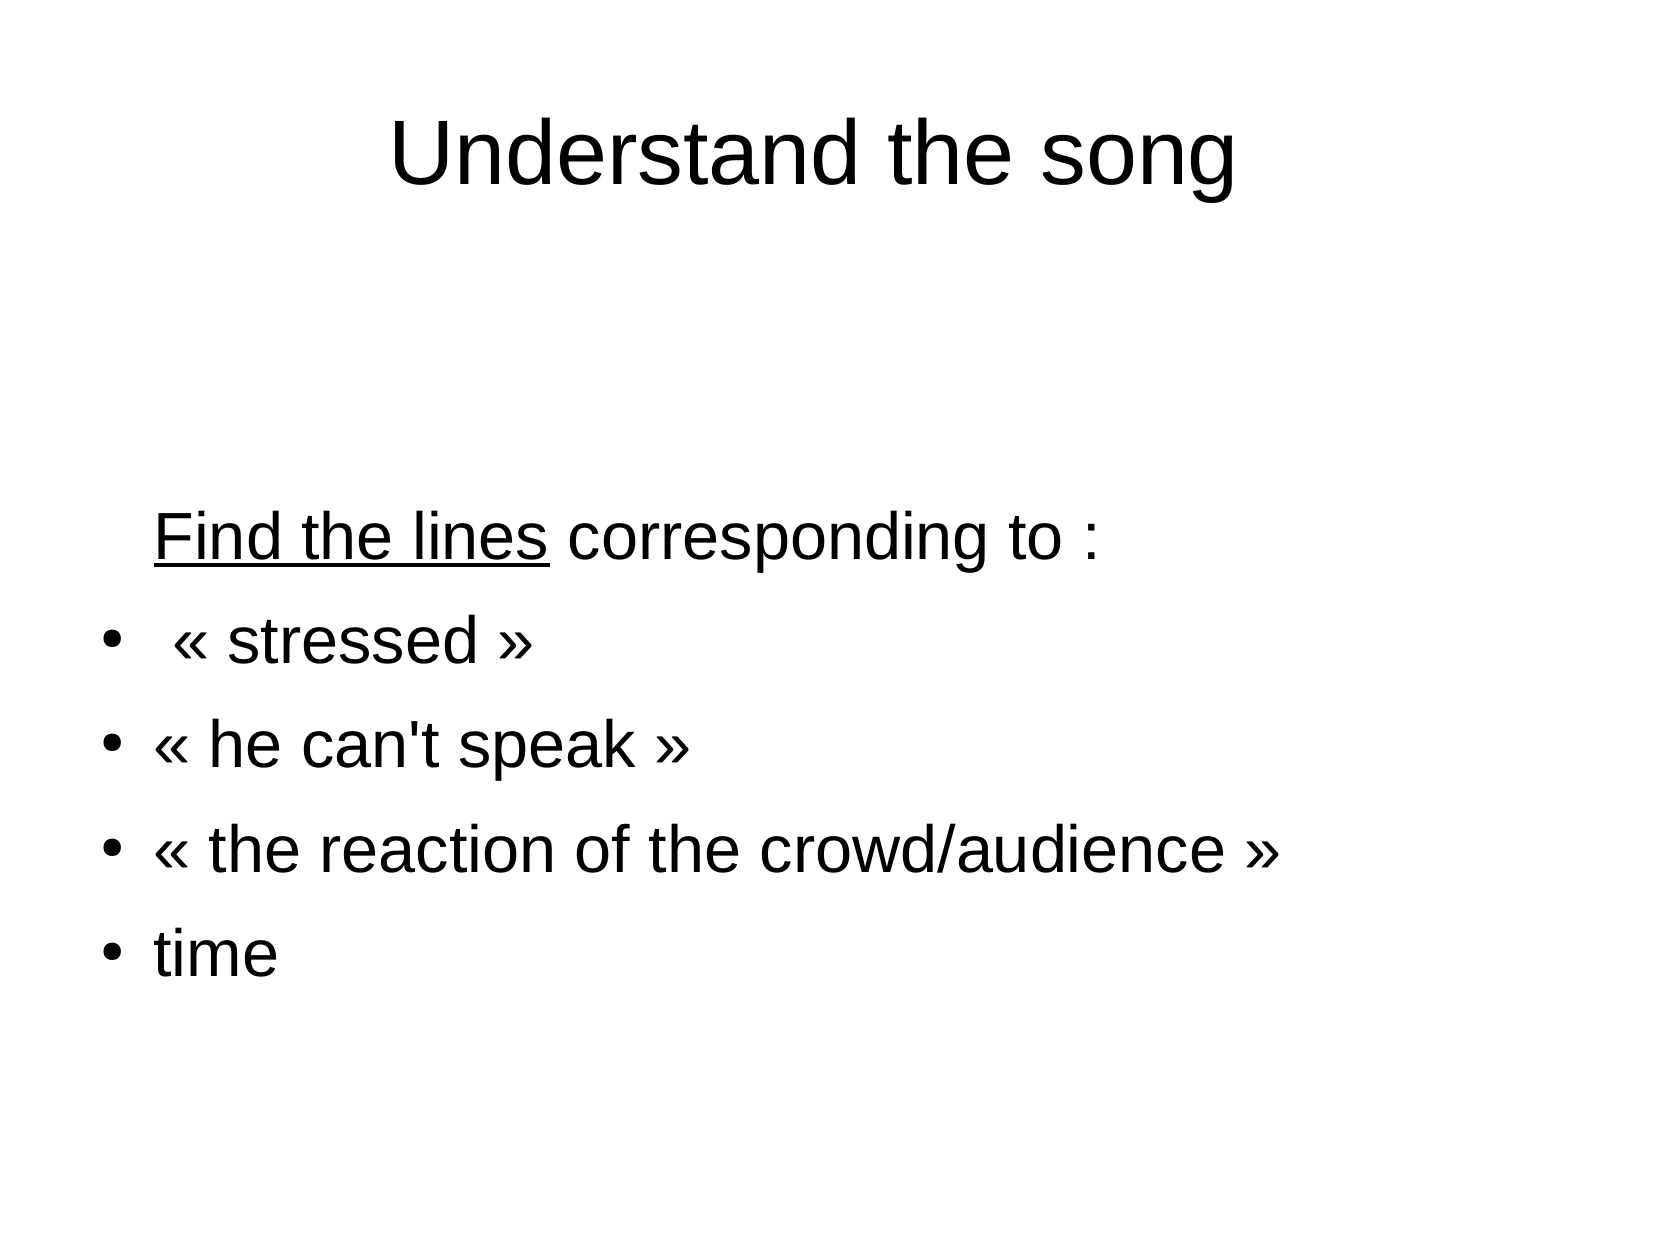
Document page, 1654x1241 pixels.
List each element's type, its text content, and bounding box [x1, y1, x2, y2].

list Find the lines corresponding to : « stressed » « he can't speak » « the reaction of the crowd/audience » time [82, 290, 1571, 1010]
title Understand the song [82, 49, 1571, 257]
